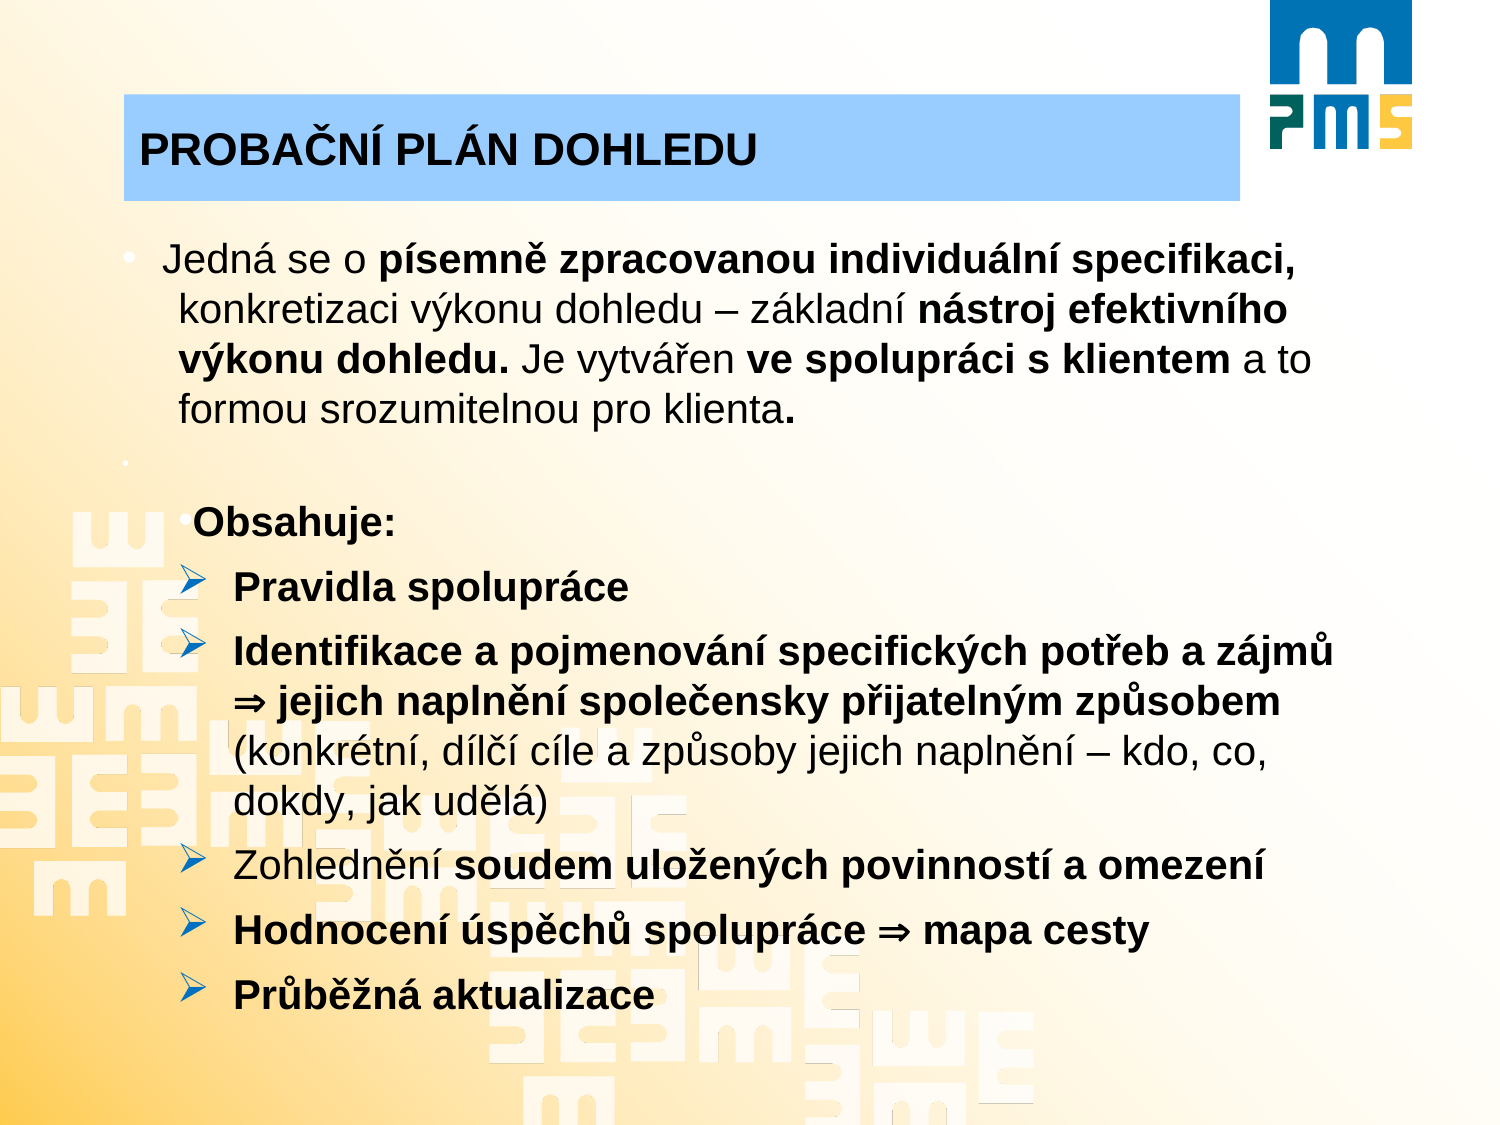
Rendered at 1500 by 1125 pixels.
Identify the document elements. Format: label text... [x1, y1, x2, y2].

title PROBAČNÍ PLÁN DOHLEDU [124, 94, 1241, 201]
picture [0, 0, 1500, 1125]
text_box Jedná se o písemně zpracovanou individuální specifikaci, konkretizaci výkonu dohledu – základní nástroj efektivního výkonu dohledu. Je vytvářen ve spolupráci s klientem a to formou srozumitelnou pro klienta. Obsahuje: Pravidla spolupráce Identifikace a pojmenování specifických potřeb a zájmů  jejich naplnění společensky přijatelným způsobem (konkrétní, dílčí cíle a způsoby jejich naplnění – kdo, co, dokdy, jak udělá) Zohlednění soudem uložených povinností a omezení Hodnocení úspěchů spolupráce  mapa cesty Průběžná aktualizace [88, 224, 1365, 1075]
